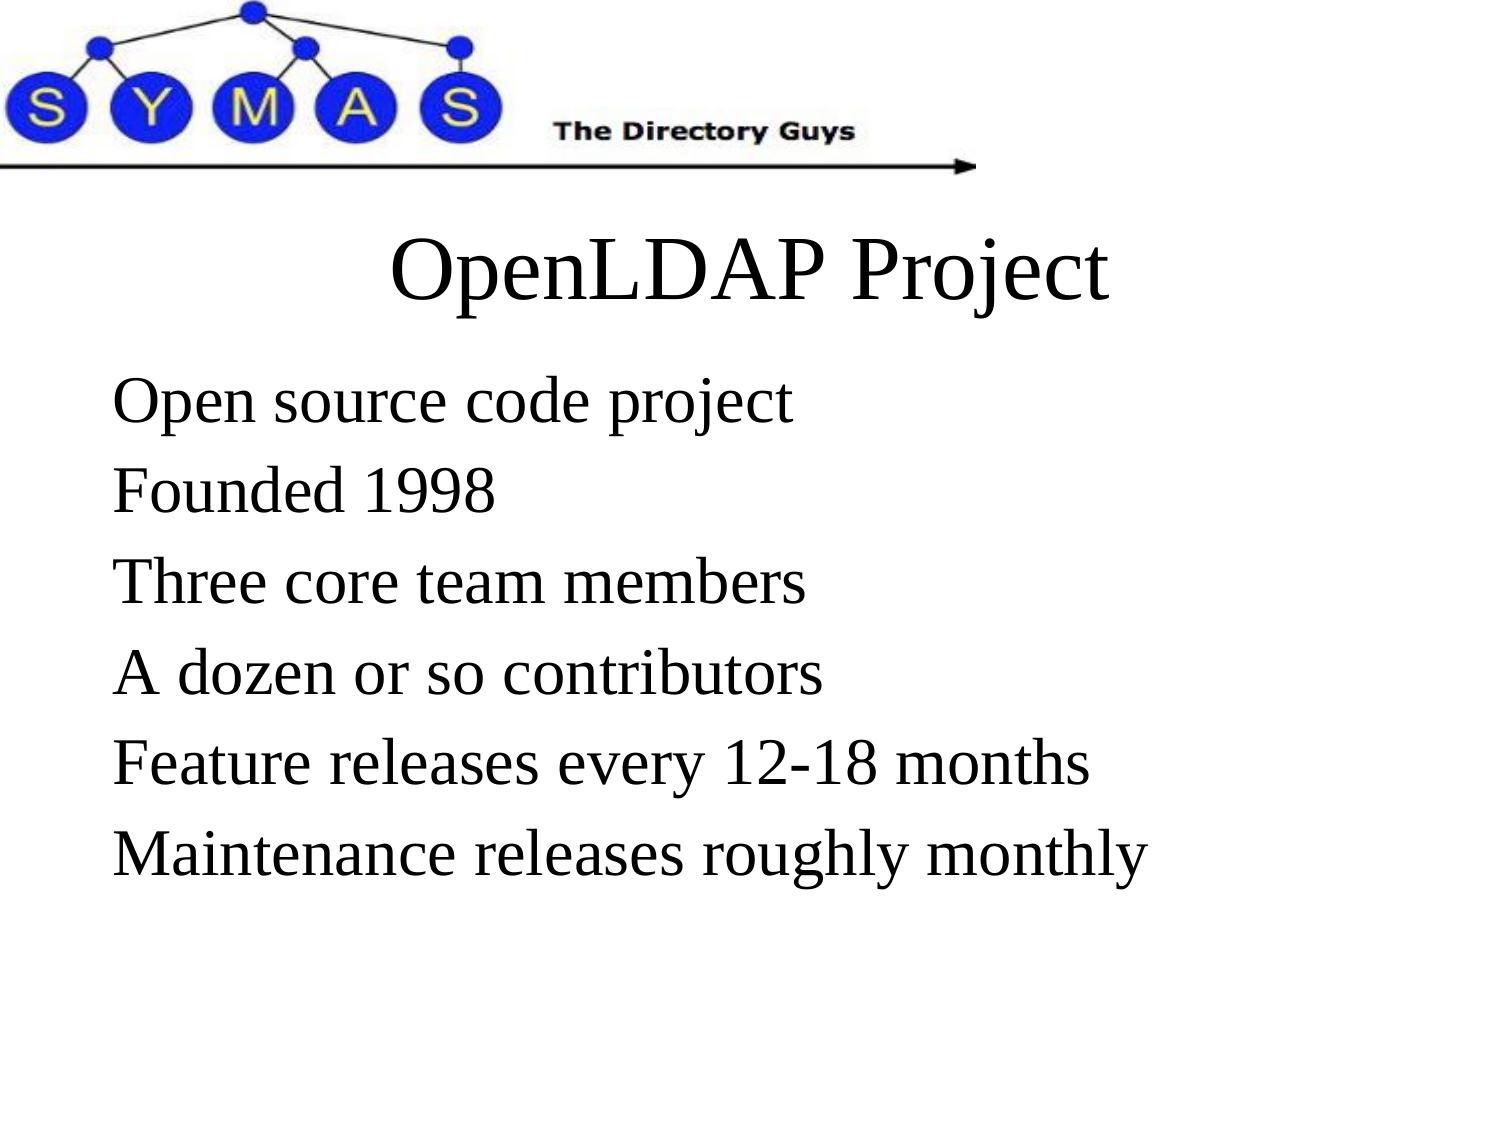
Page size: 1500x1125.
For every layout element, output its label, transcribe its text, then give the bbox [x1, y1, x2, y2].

title OpenLDAP Project [112, 187, 1388, 351]
picture [0, 0, 976, 188]
list Open source code project Founded 1998 Three core team members A dozen or so contributors Feature releases every 12-18 months Maintenance releases roughly monthly [112, 362, 1388, 1038]
